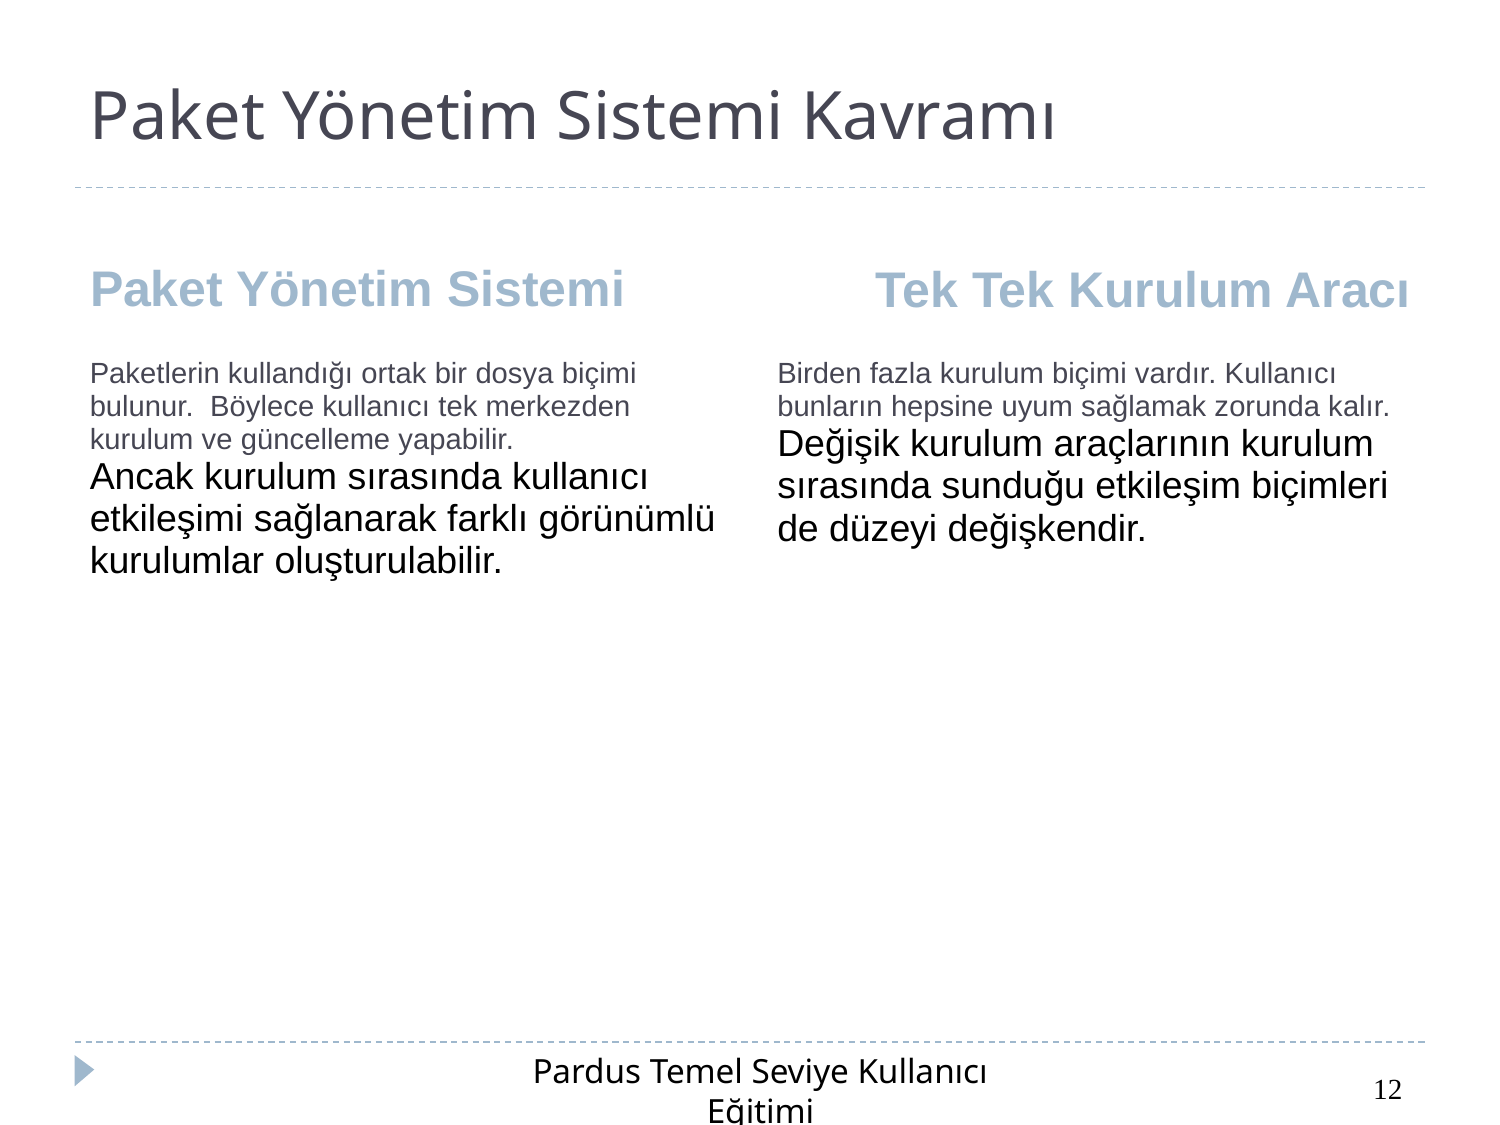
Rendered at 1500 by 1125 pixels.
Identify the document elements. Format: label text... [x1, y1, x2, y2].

list Tek Tek Kurulum Aracı [762, 212, 1426, 325]
list Birden fazla kurulum biçimi vardır. Kullanıcı bunların hepsine uyum sağlamak zorunda kalır. Değişik kurulum araçlarının kurulum sırasında sunduğu etkileşim biçimleri de düzeyi değişkendir. [762, 350, 1425, 1013]
title Paket Yönetim Sistemi Kavramı [75, 37, 1425, 188]
list Paket Yönetim Sistemi [75, 210, 738, 324]
list Paketlerin kullandığı ortak bir dosya biçimi bulunur. Böylece kullanıcı tek merkezden kurulum ve güncelleme yapabilir. Ancak kurulum sırasında kullanıcı etkileşimi sağlanarak farklı görünümlü kurulumlar oluşturulabilir. [75, 350, 738, 1013]
